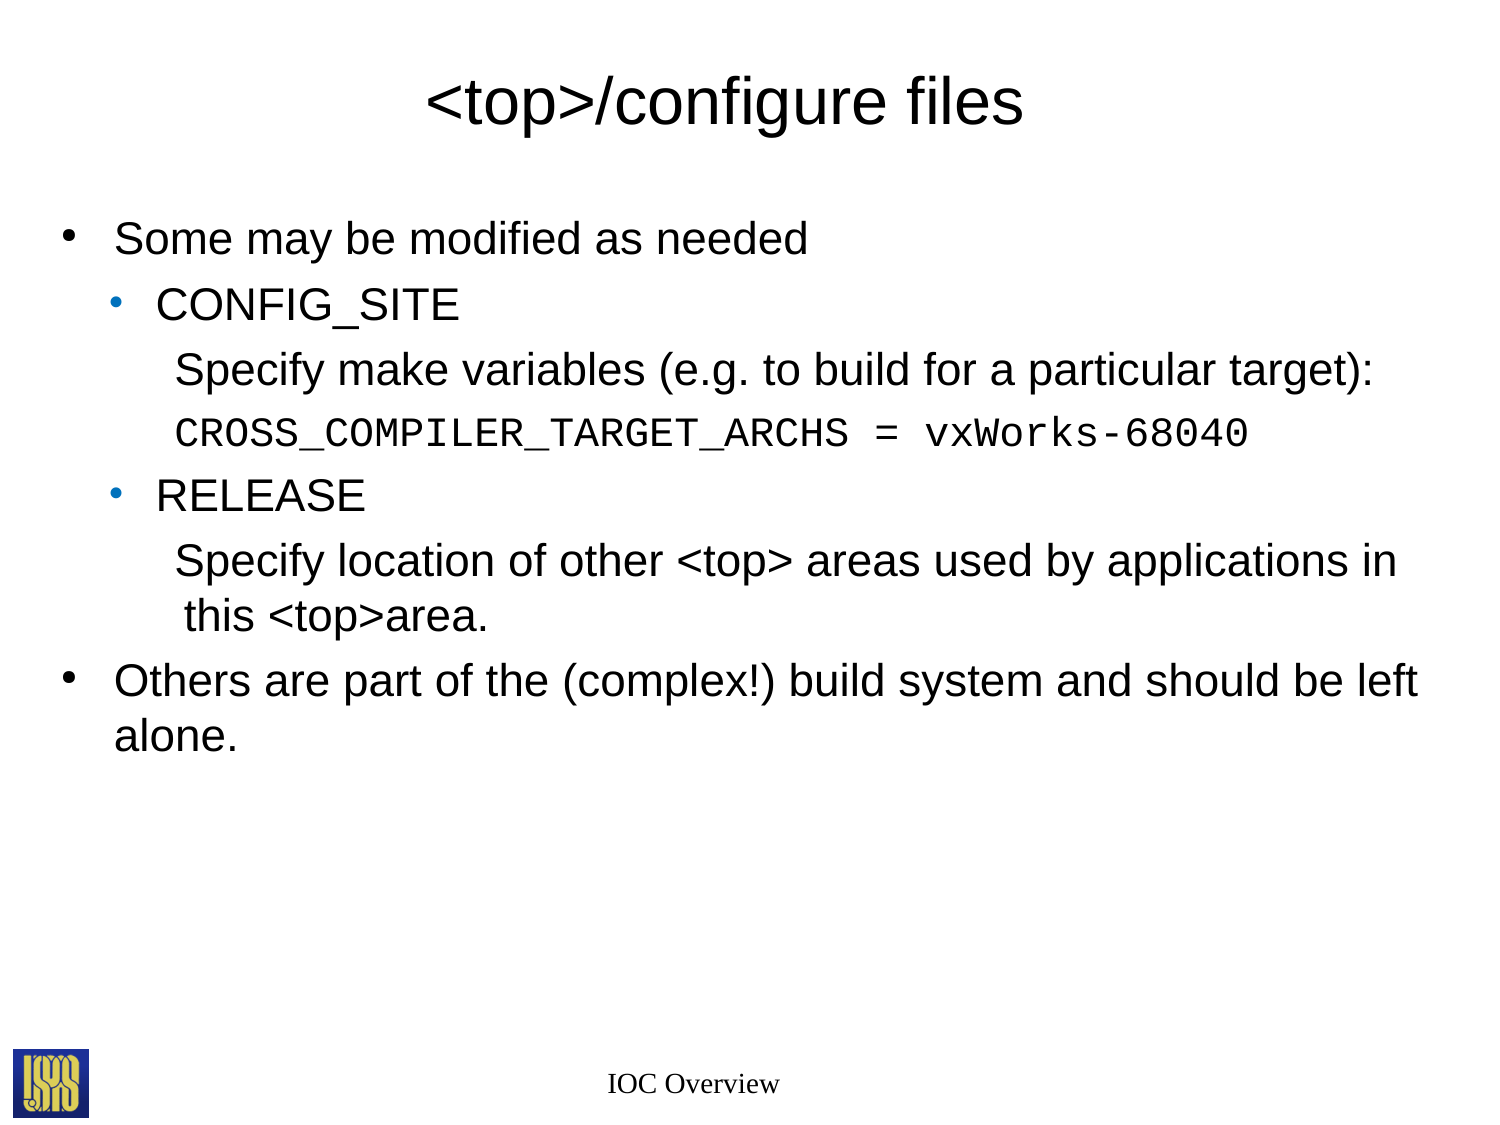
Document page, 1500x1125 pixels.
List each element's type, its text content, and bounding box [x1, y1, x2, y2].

picture [13, 1049, 89, 1118]
list Some may be modified as needed CONFIG_SITE Specify make variables (e.g. to build for a particular target): CROSS_COMPILER_TARGET_ARCHS = vxWorks-68040 RELEASE Specify location of other <top> areas used by applications in this <top>area. Others are part of the (complex!) build system and should be left alone. [28, 201, 1446, 830]
title <top>/configure files [55, 57, 1361, 146]
